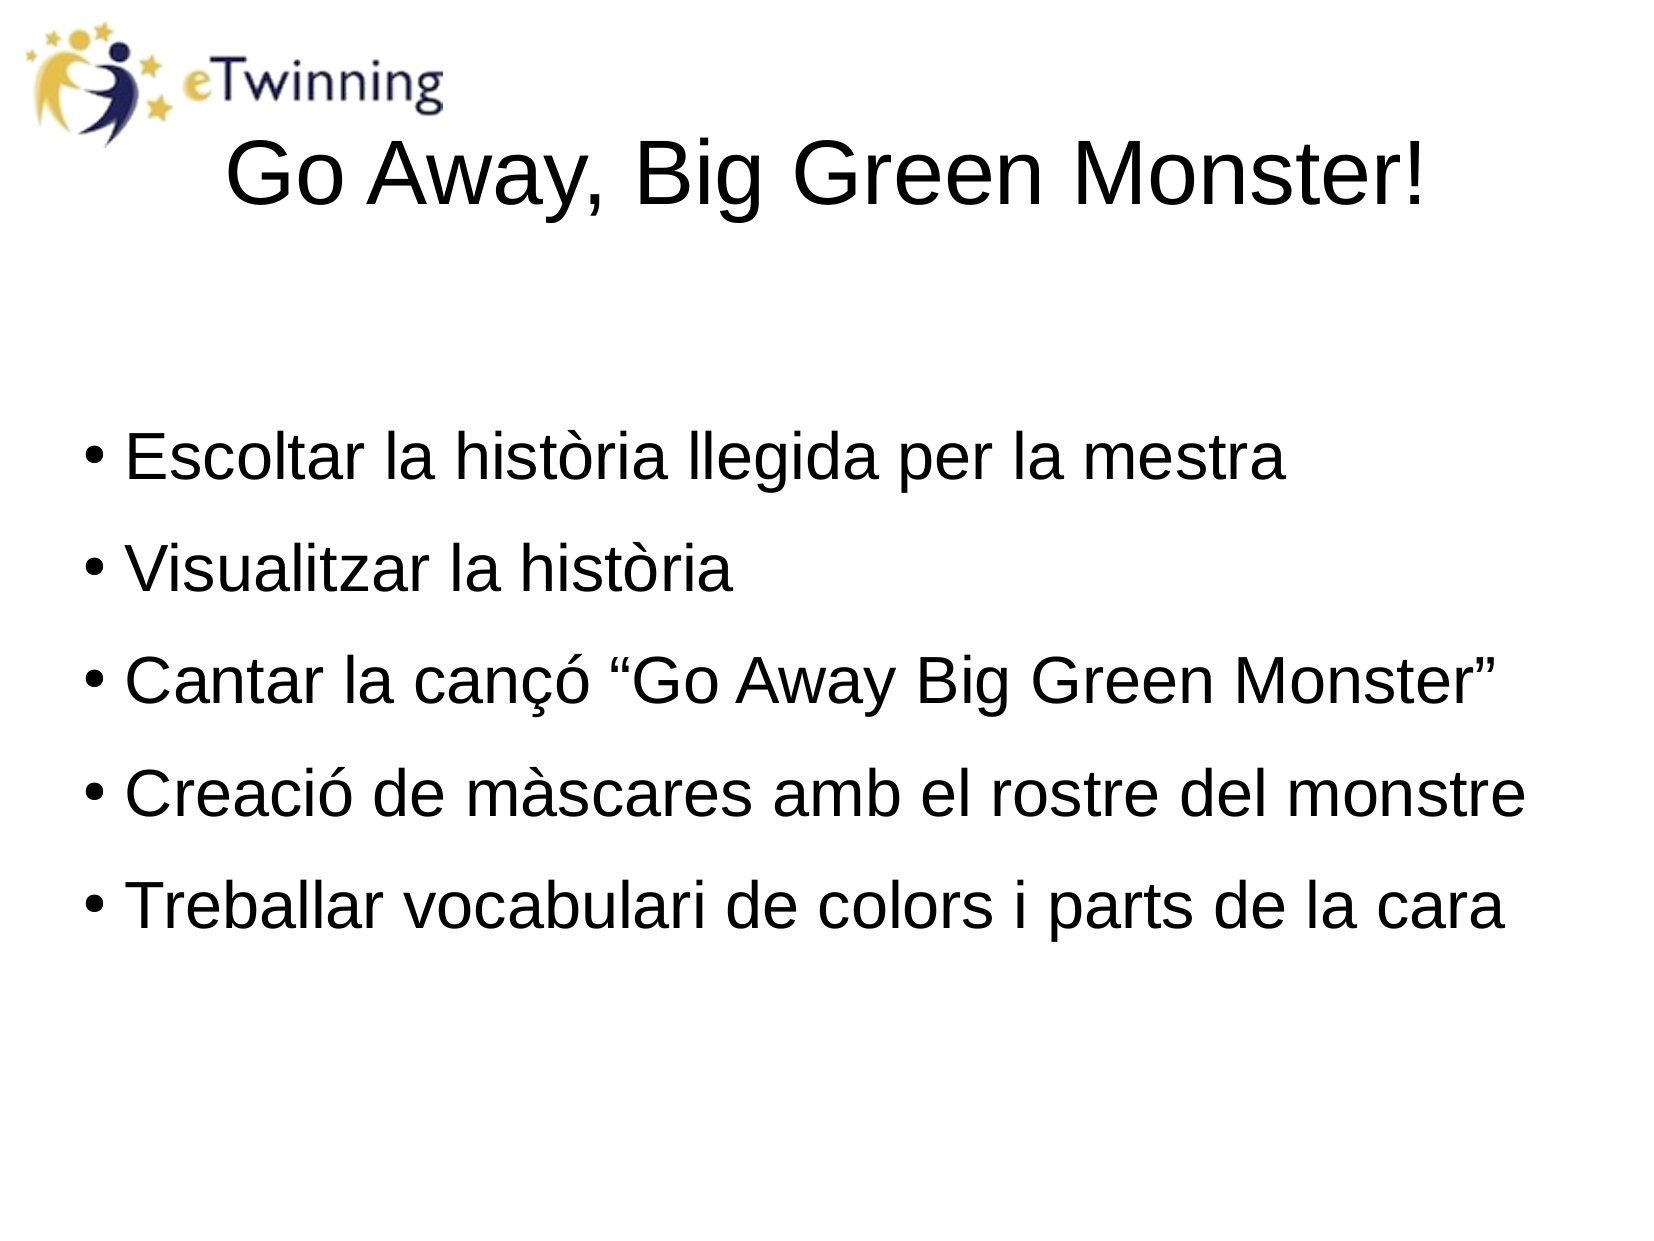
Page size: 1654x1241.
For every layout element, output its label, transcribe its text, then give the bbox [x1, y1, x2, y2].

subtitle Escoltar la història llegida per la mestra Visualitzar la història Cantar la cançó “Go Away Big Green Monster” Creació de màscares amb el rostre del monstre Treballar vocabulari de colors i parts de la cara [82, 290, 1571, 1109]
picture [26, 20, 443, 148]
title Go Away, Big Green Monster! [82, 88, 1571, 257]
